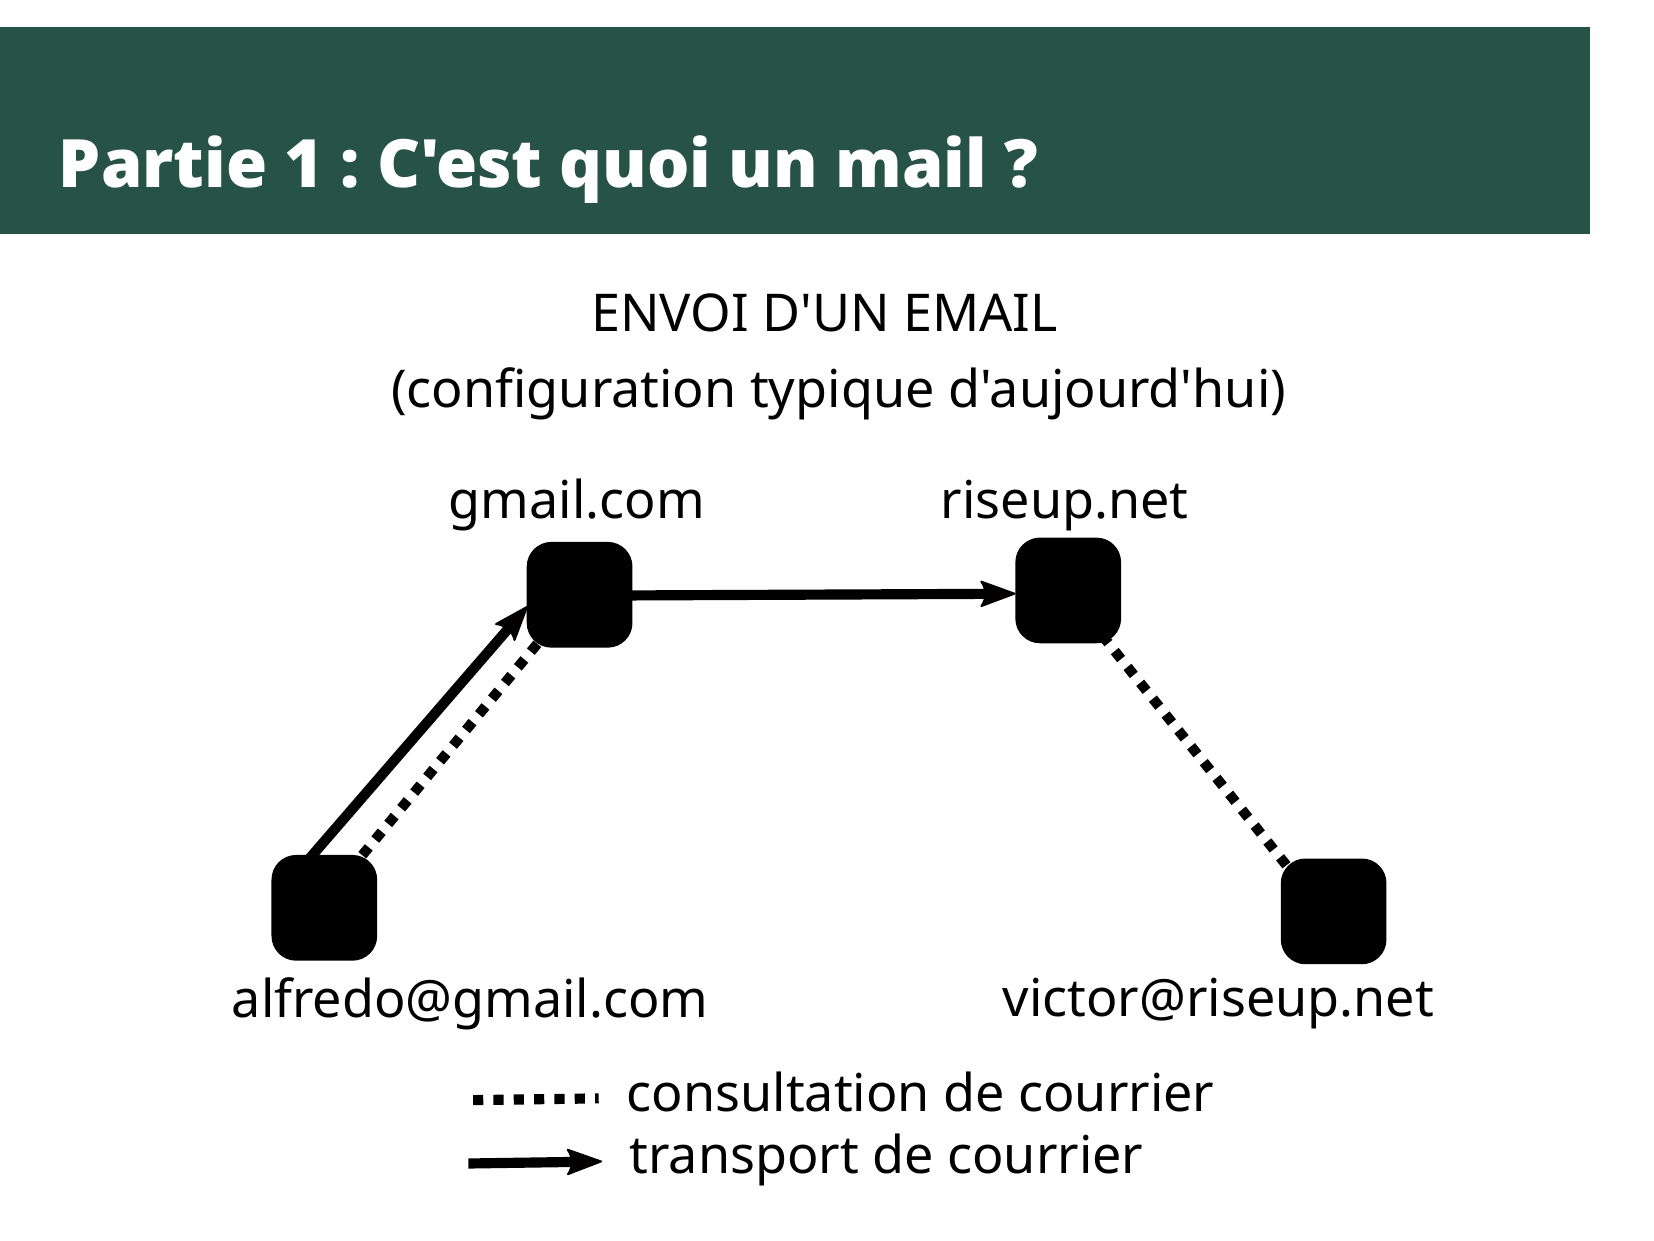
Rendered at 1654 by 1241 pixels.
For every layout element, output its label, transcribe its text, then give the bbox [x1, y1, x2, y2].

title Partie 1 : C'est quoi un mail ? [59, 59, 1595, 207]
picture [180, 234, 1516, 1237]
